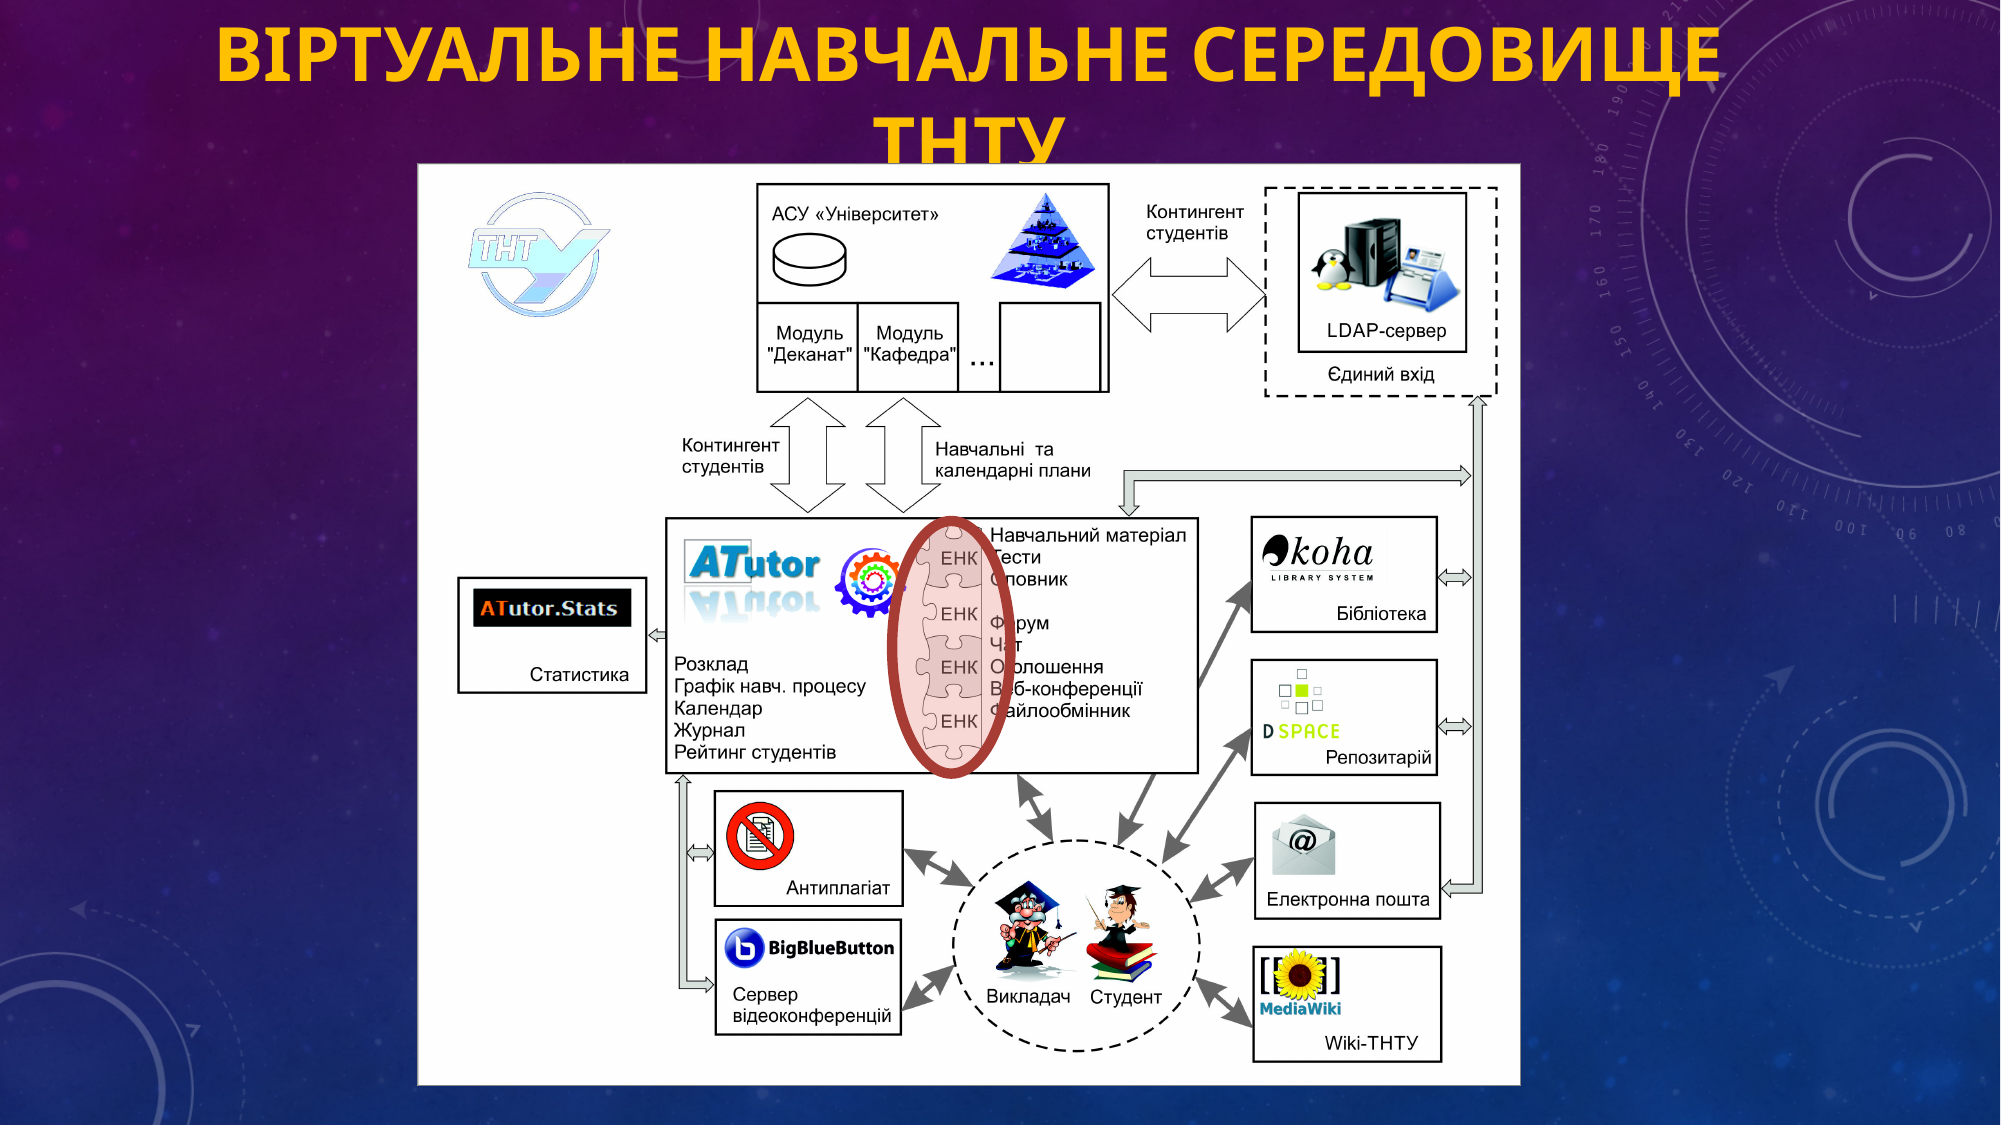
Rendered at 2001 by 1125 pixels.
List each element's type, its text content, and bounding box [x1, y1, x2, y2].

title віртуальнЕ навчальнЕ середовищЕ ТНТУ [138, 28, 1801, 164]
picture [0, 0, 2001, 1125]
text_box [892, 520, 1011, 774]
